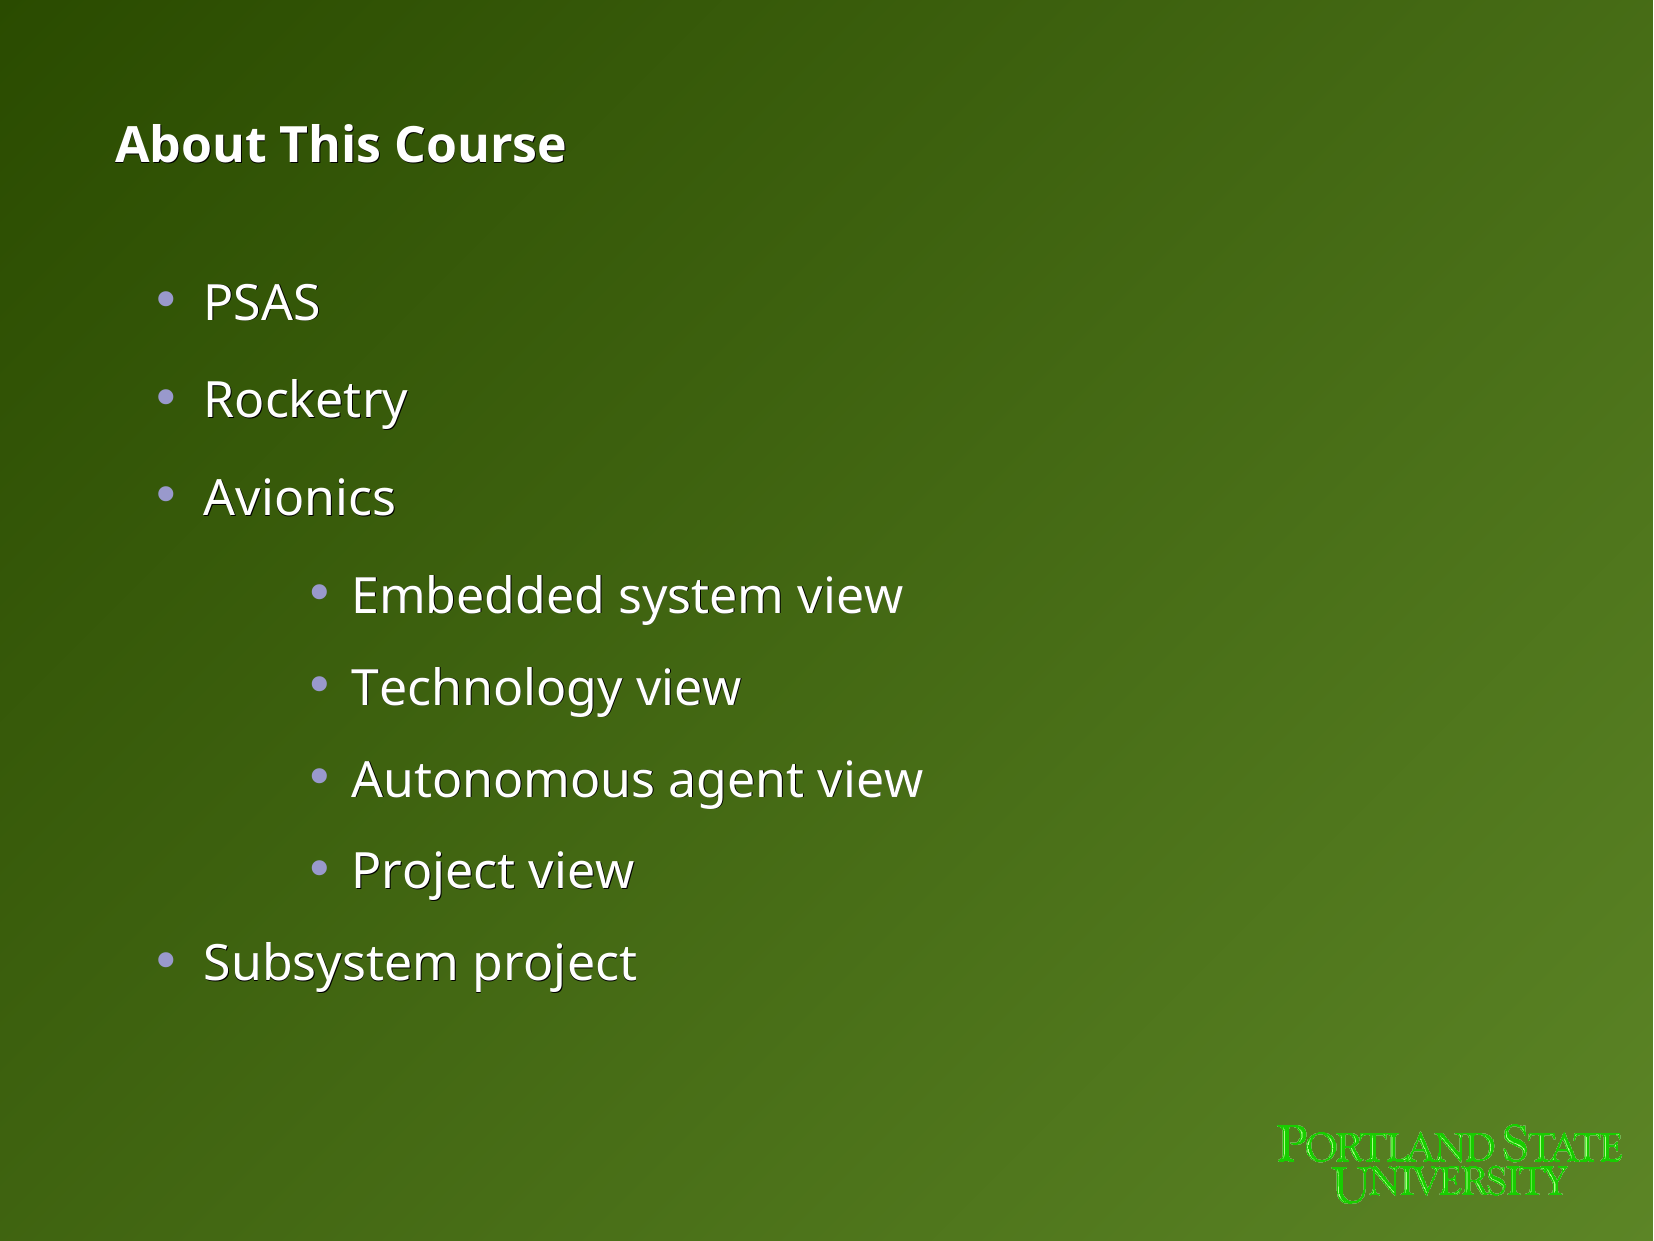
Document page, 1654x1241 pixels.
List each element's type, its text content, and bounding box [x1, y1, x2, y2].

title About This Course [115, 86, 1528, 200]
picture [1277, 1124, 1622, 1204]
list PSAS Rocketry Avionics Embedded system view Technology view Autonomous agent view Project view Subsystem project [115, 266, 1528, 1048]
